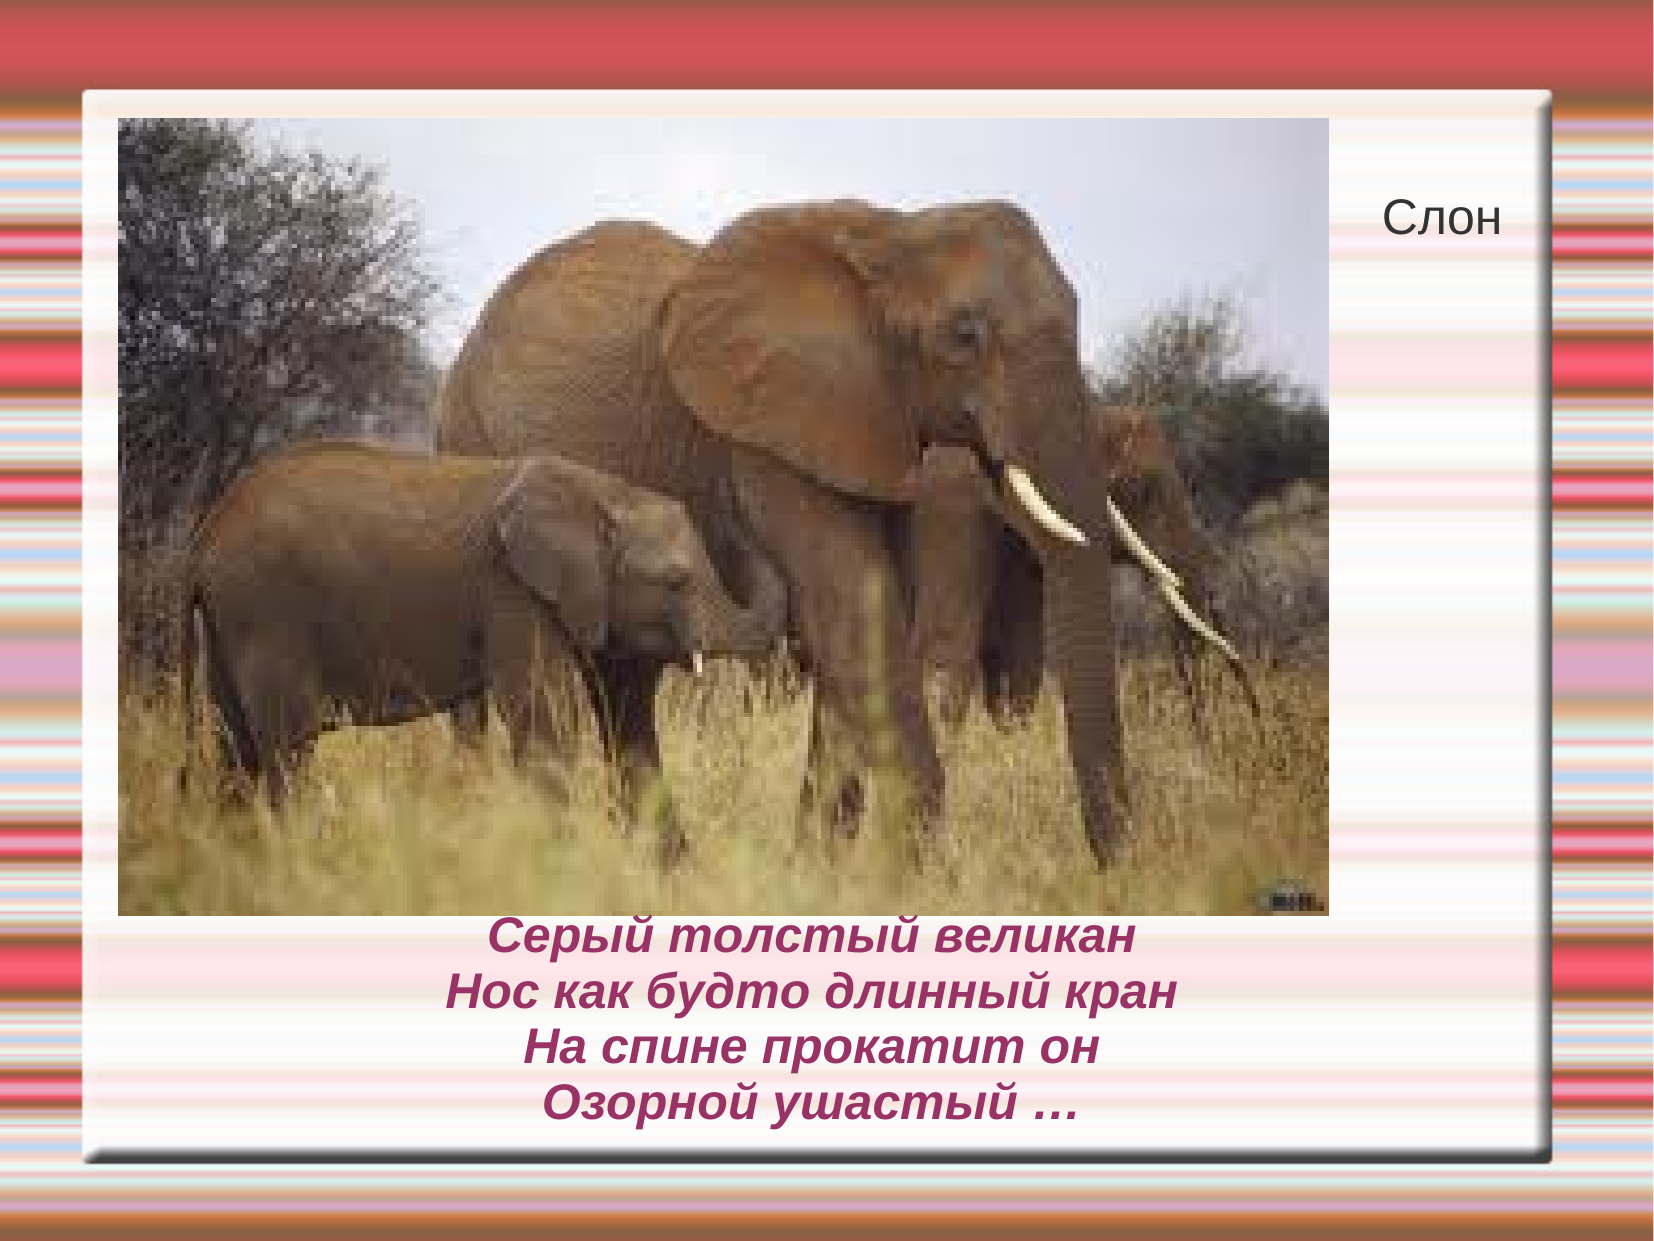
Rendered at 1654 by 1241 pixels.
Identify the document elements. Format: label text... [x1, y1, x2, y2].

title Серый толстый великан Нос как будто длинный кран На спине прокатит он Озорной ушастый … [147, 904, 1477, 1133]
picture [0, 0, 1654, 1241]
list Слон [1299, 134, 1506, 266]
